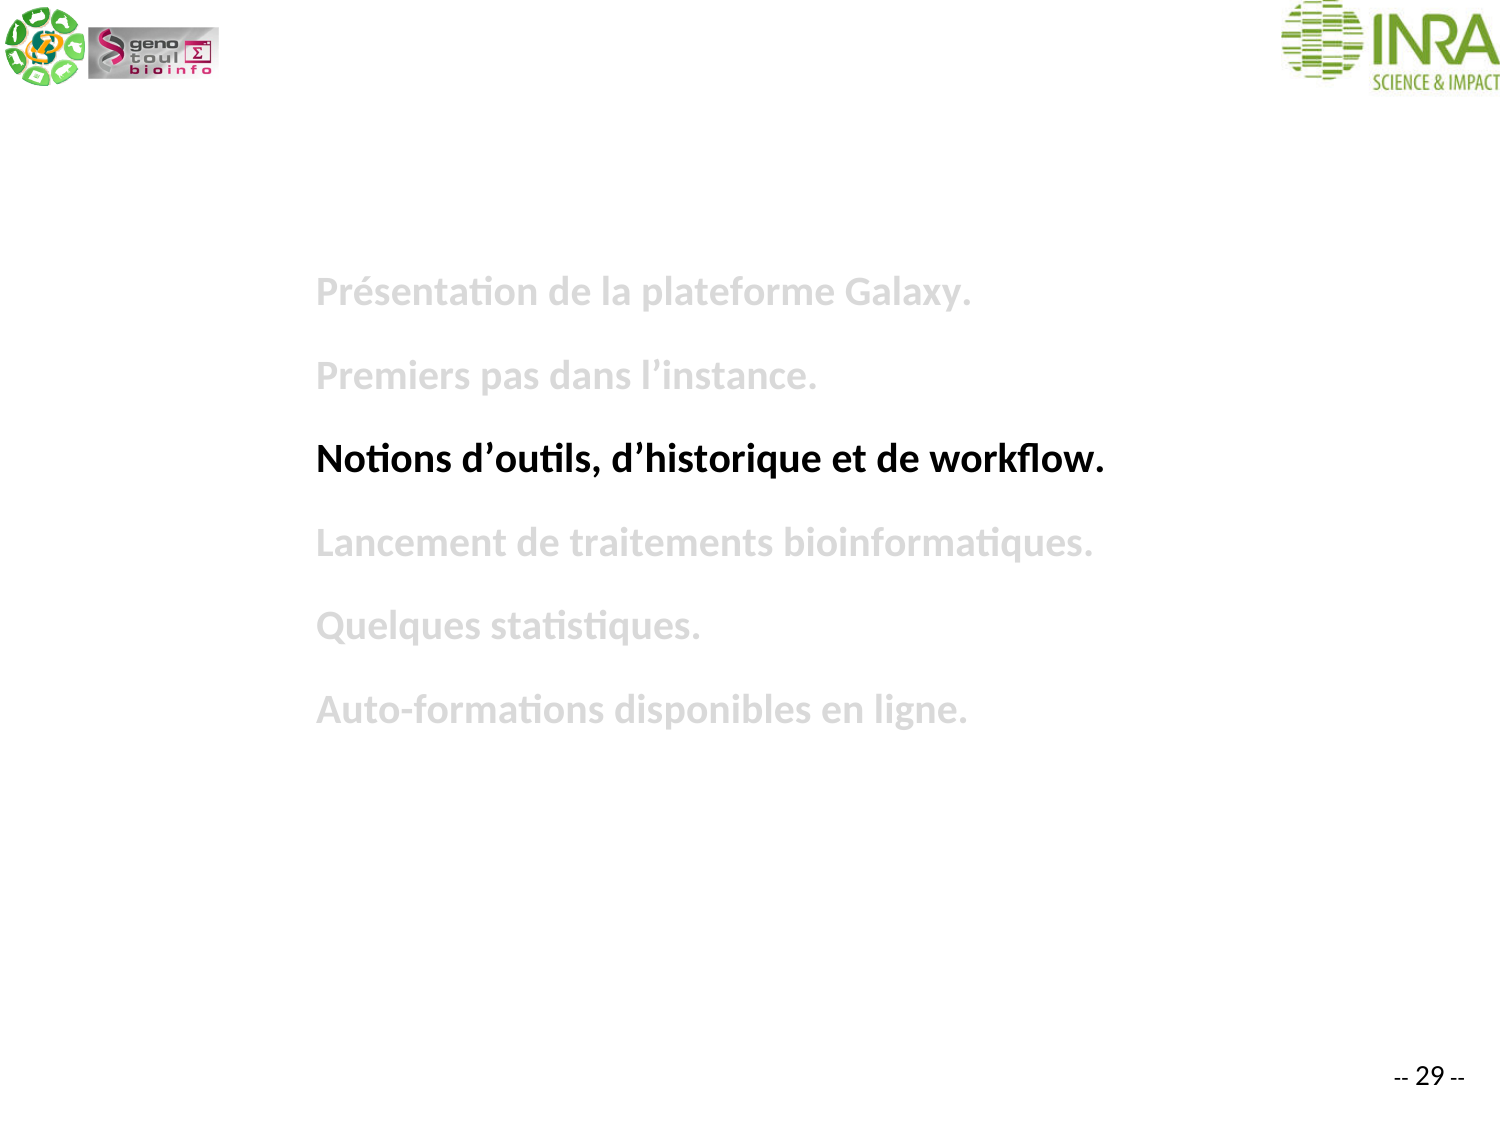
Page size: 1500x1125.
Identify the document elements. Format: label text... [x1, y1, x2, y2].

picture [88, 27, 219, 79]
picture [1281, 0, 1500, 110]
text_box Présentation de la plateforme Galaxy. Premiers pas dans l’instance. Notions d’outils, d’historique et de workflow. Lancement de traitements bioinformatiques. Quelques statistiques. Auto-formations disponibles en ligne. [301, 267, 1400, 992]
picture [5, 7, 85, 86]
